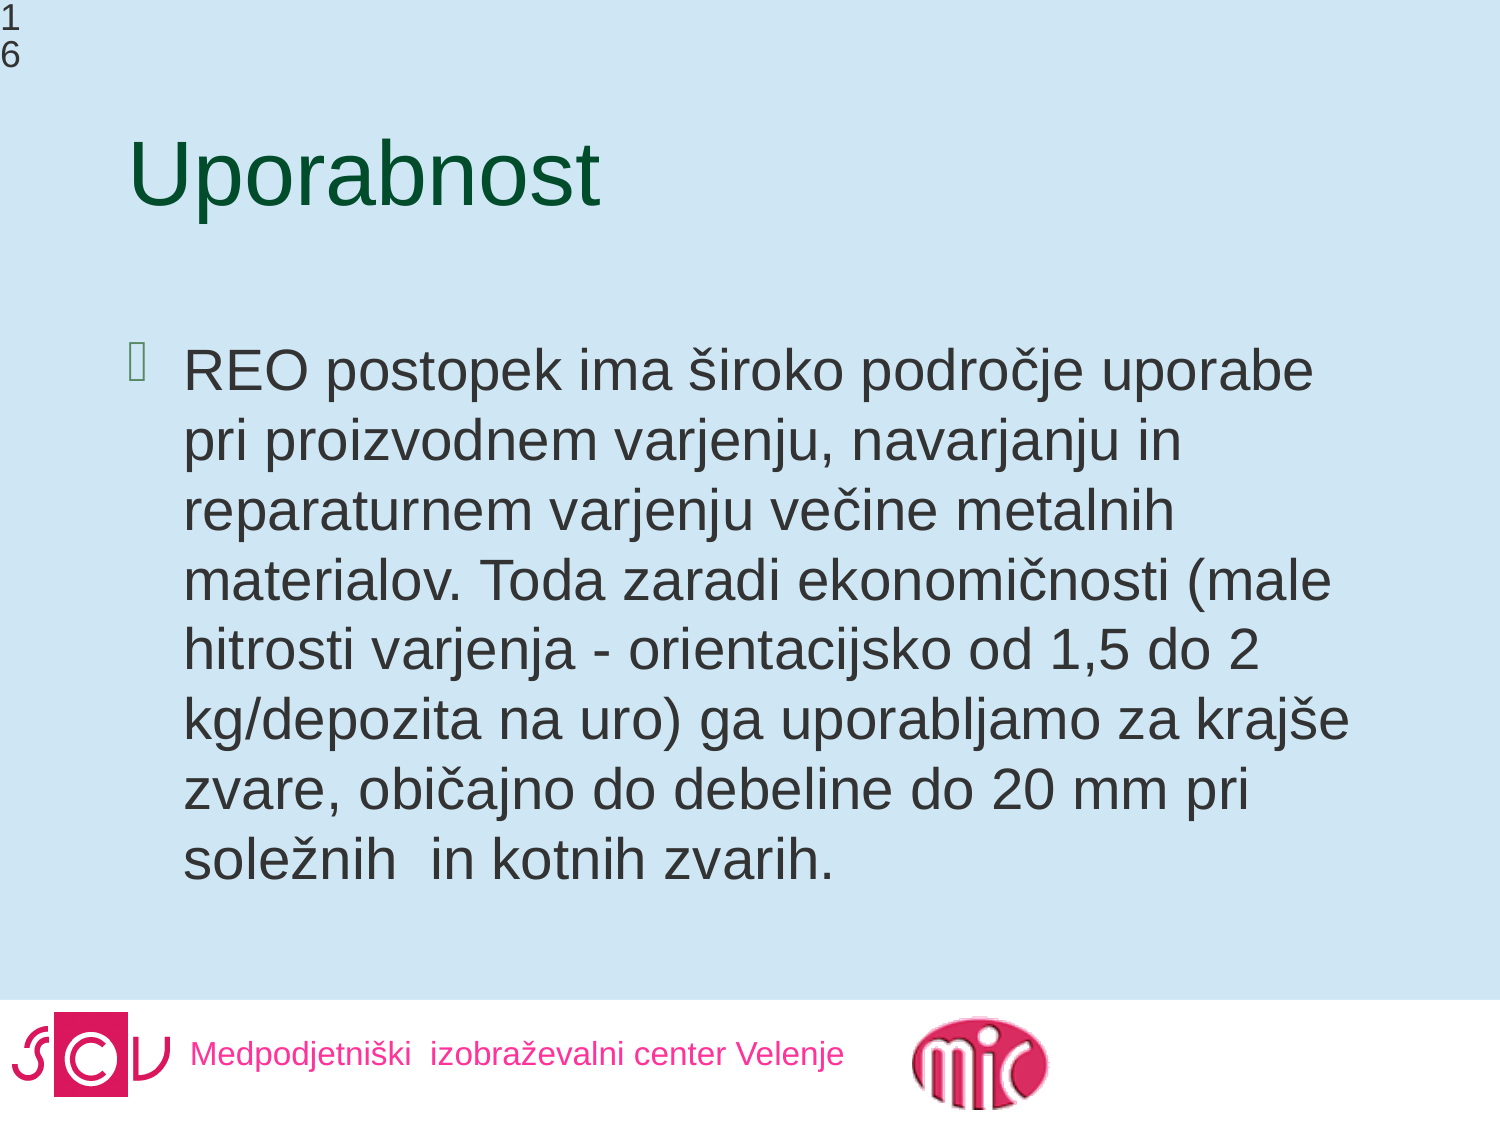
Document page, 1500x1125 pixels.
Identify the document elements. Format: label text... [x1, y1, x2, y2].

picture [12, 1012, 170, 1097]
title Uporabnost [112, 75, 1388, 263]
list REO postopek ima široko področje uporabe pri proizvodnem varjenju, navarjanju in reparaturnem varjenju večine metalnih materialov. Toda zaradi ekonomičnosti (male hitrosti varjenja - orientacijsko od 1,5 do 2 kg/depozita na uro) ga uporabljamo za krajše zvare, običajno do debeline do 20 mm pri soležnih in kotnih zvarih. [112, 324, 1388, 1000]
picture [912, 1012, 1050, 1110]
